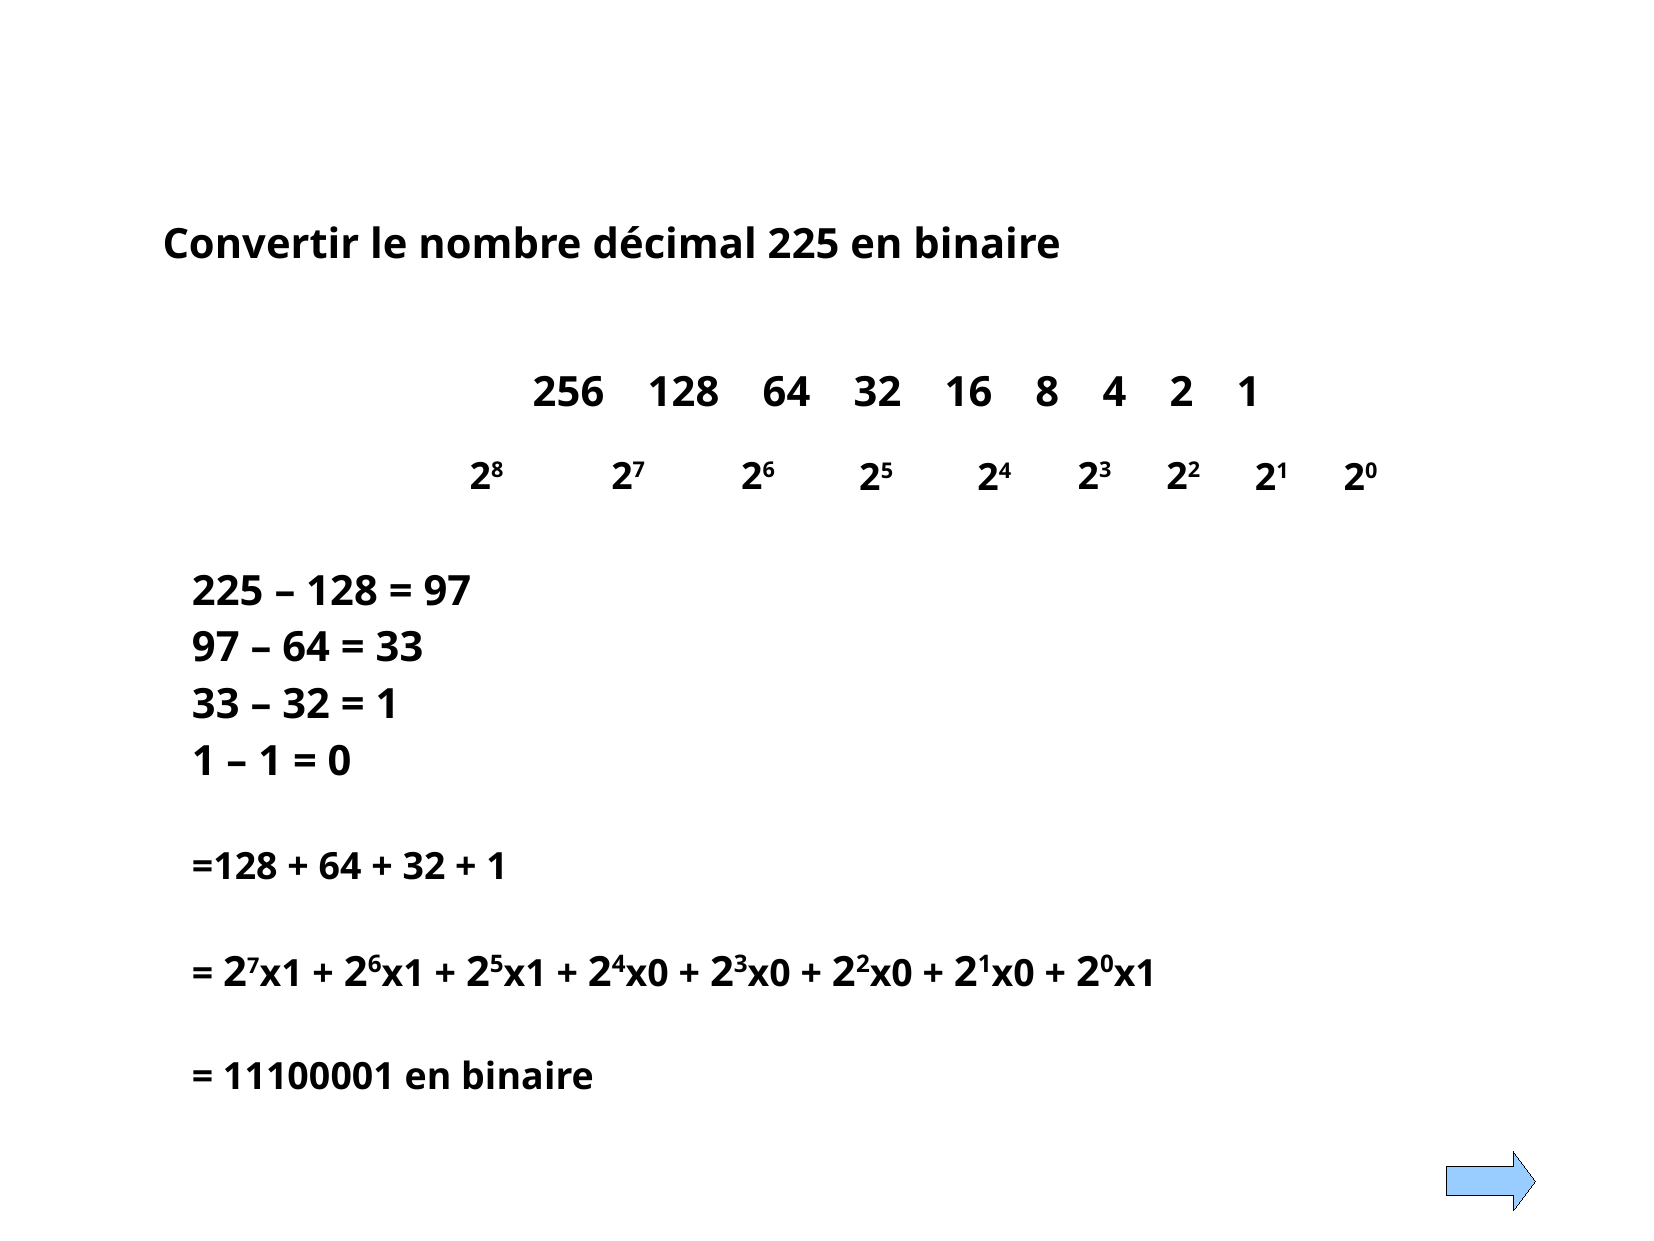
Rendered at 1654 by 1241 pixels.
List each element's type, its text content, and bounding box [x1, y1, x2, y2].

text_box 21 [1240, 442, 1329, 503]
text_box 23 [1062, 441, 1152, 502]
text_box 22 [1152, 441, 1241, 502]
text_box 20 [1329, 442, 1418, 503]
text_box Convertir le nombre décimal 225 en binaire [147, 206, 1595, 323]
text_box 225 – 128 = 97 97 – 64 = 33 33 – 32 = 1 1 – 1 = 0 =128 + 64 + 32 + 1 = 27x1 + 26x1 + 25x1 + 24x0 + 23x0 + 22x0 + 21x0 + 20x1 = 11100001 en binaire [177, 552, 1536, 1047]
text_box [1446, 1151, 1536, 1211]
text_box 28 [454, 441, 544, 502]
text_box 25 [844, 442, 934, 503]
text_box 256 128 64 32 16 8 4 2 1 [383, 354, 1388, 420]
text_box 27 [596, 441, 686, 502]
text_box 24 [962, 442, 1052, 532]
text_box 26 [726, 441, 815, 502]
